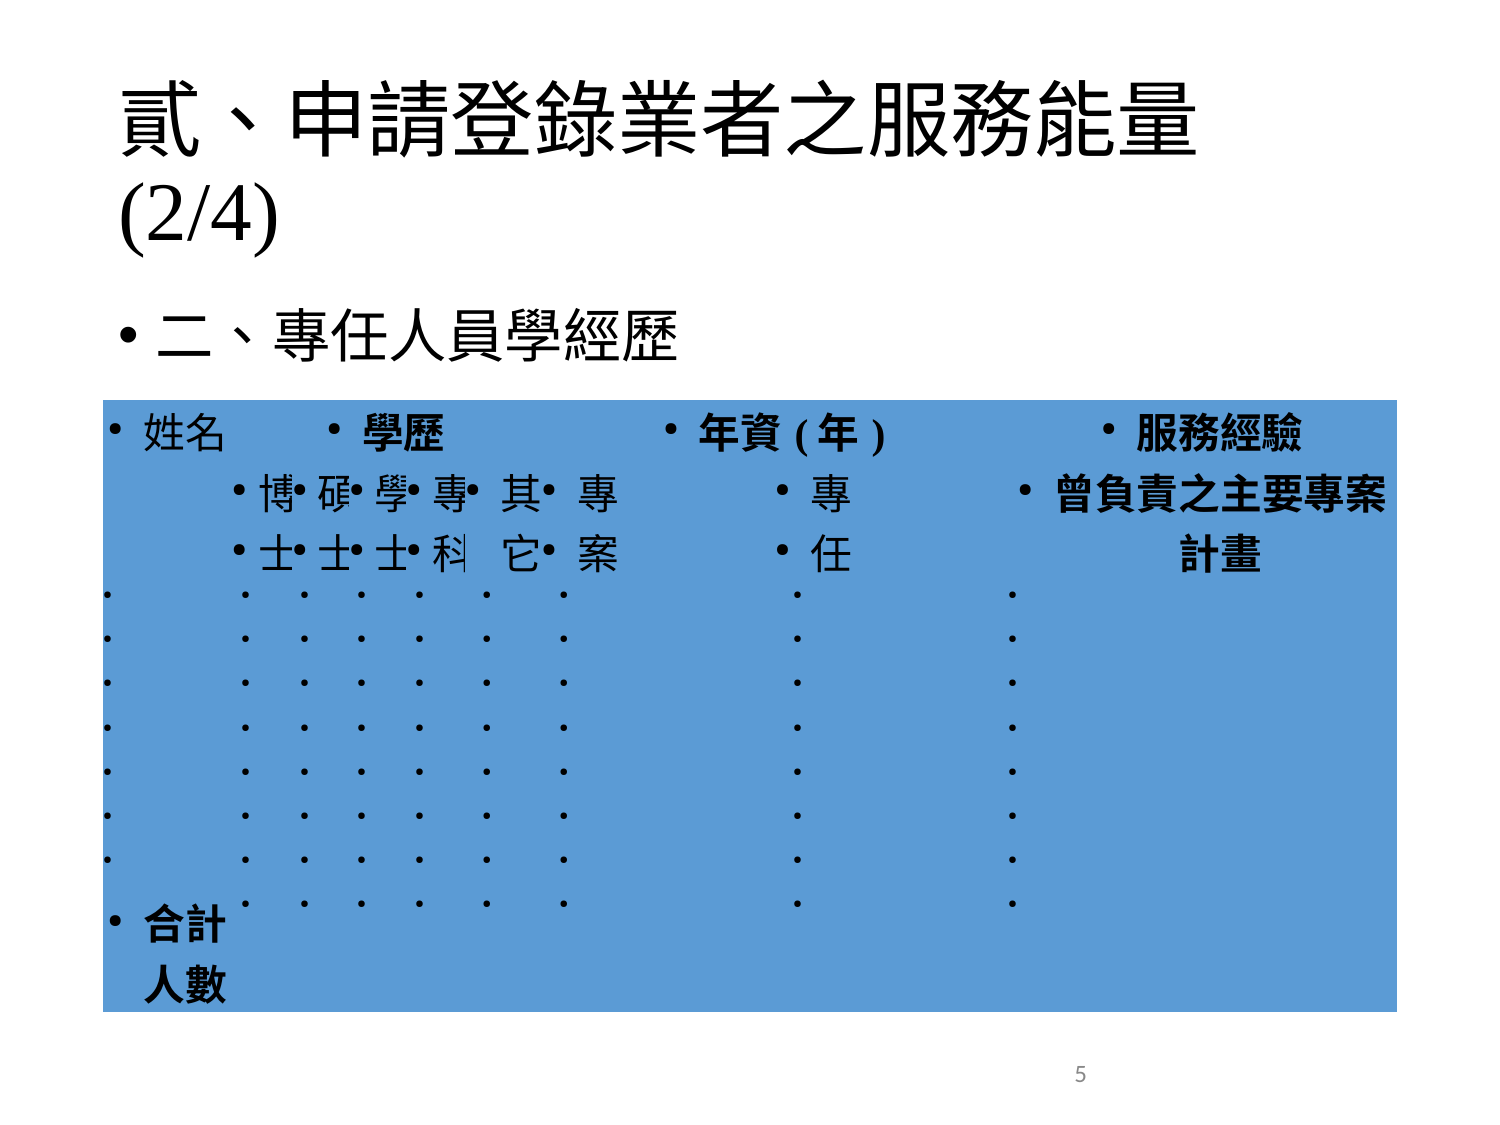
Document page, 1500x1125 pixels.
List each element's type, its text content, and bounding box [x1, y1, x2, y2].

table_cell [406, 714, 465, 759]
table_cell [406, 847, 465, 891]
table_header 學歷 [232, 400, 541, 461]
table_cell 專 案 [541, 461, 620, 582]
table_cell [232, 847, 292, 891]
table_cell [1008, 803, 1397, 847]
table_cell 其它 [465, 461, 541, 582]
table_cell [541, 803, 620, 847]
table_cell [620, 626, 1008, 670]
table_cell 博 士 [280, 550, 292, 567]
table_cell [232, 891, 292, 1012]
table_cell [1008, 670, 1397, 714]
table_cell [103, 714, 232, 759]
table_cell [541, 582, 620, 626]
table_cell [232, 626, 292, 670]
table_cell [1008, 759, 1397, 803]
table_cell [406, 891, 465, 1012]
table_cell [349, 670, 406, 714]
table_cell [620, 759, 1008, 803]
table_cell [232, 670, 292, 714]
table_cell [406, 582, 465, 626]
table_cell [349, 803, 406, 847]
table_cell [406, 759, 465, 803]
table_cell [292, 759, 349, 803]
table_cell [232, 759, 292, 803]
table_cell [541, 626, 620, 670]
table_cell [349, 626, 406, 670]
table_cell 專 科 [406, 461, 465, 582]
text_box [1059, 1042, 1397, 1103]
table_cell [349, 891, 406, 1012]
table_cell [103, 803, 232, 847]
table_cell [292, 670, 349, 714]
table_cell [541, 670, 620, 714]
table_cell [465, 626, 541, 670]
table_cell [292, 582, 349, 626]
table_cell [620, 714, 1008, 759]
table_cell [1008, 714, 1397, 759]
table_cell 曾負責之主要專案計畫 [1008, 461, 1397, 582]
table_cell [349, 714, 406, 759]
table_cell [406, 803, 465, 847]
table_cell [465, 803, 541, 847]
table_cell [1008, 847, 1397, 891]
table_cell [349, 847, 406, 891]
table_header 姓名 [103, 400, 232, 582]
table_cell 學 士 [349, 461, 406, 582]
table_cell [541, 714, 620, 759]
table_cell [103, 582, 232, 626]
table_cell [232, 582, 292, 626]
list 二、專任人員學經歷 [103, 299, 1397, 400]
table_cell [232, 803, 292, 847]
table_cell [620, 847, 1008, 891]
table_cell [349, 759, 406, 803]
table_cell [292, 847, 349, 891]
table_cell [103, 759, 232, 803]
table_cell [620, 803, 1008, 847]
table_cell [1008, 582, 1397, 626]
table_cell [620, 670, 1008, 714]
table_cell [541, 847, 620, 891]
table_cell [103, 626, 232, 670]
table_cell [465, 714, 541, 759]
table_cell [406, 626, 465, 670]
table_cell 碩 士 [292, 461, 349, 582]
table_cell [620, 891, 1008, 1012]
table_cell [541, 891, 620, 1012]
title 貳、申請登錄業者之服務能量(2/4) [103, 59, 1397, 278]
table_cell [620, 582, 1008, 626]
table_cell [465, 847, 541, 891]
table_cell [1008, 891, 1397, 1012]
table_cell [232, 714, 292, 759]
table_cell 博 士 [232, 461, 292, 582]
table_cell [465, 582, 541, 626]
table_cell 專 任 [620, 461, 1008, 582]
table_cell [406, 670, 465, 714]
table_cell [465, 891, 541, 1012]
table_cell [103, 847, 232, 891]
table_cell [465, 759, 541, 803]
table_header 年資(年) [541, 400, 1008, 461]
table_cell 學 士 [396, 550, 406, 567]
table_cell 碩 士 [339, 550, 349, 567]
table_cell [292, 626, 349, 670]
table_cell [541, 759, 620, 803]
table_header 服務經驗 [1008, 400, 1397, 461]
table_cell [1008, 626, 1397, 670]
table_cell [465, 670, 541, 714]
table_cell 合計人數 [103, 891, 232, 1012]
table_cell [349, 582, 406, 626]
table_cell [292, 714, 349, 759]
table_cell [103, 670, 232, 714]
table_cell [292, 803, 349, 847]
table_cell [292, 891, 349, 1012]
